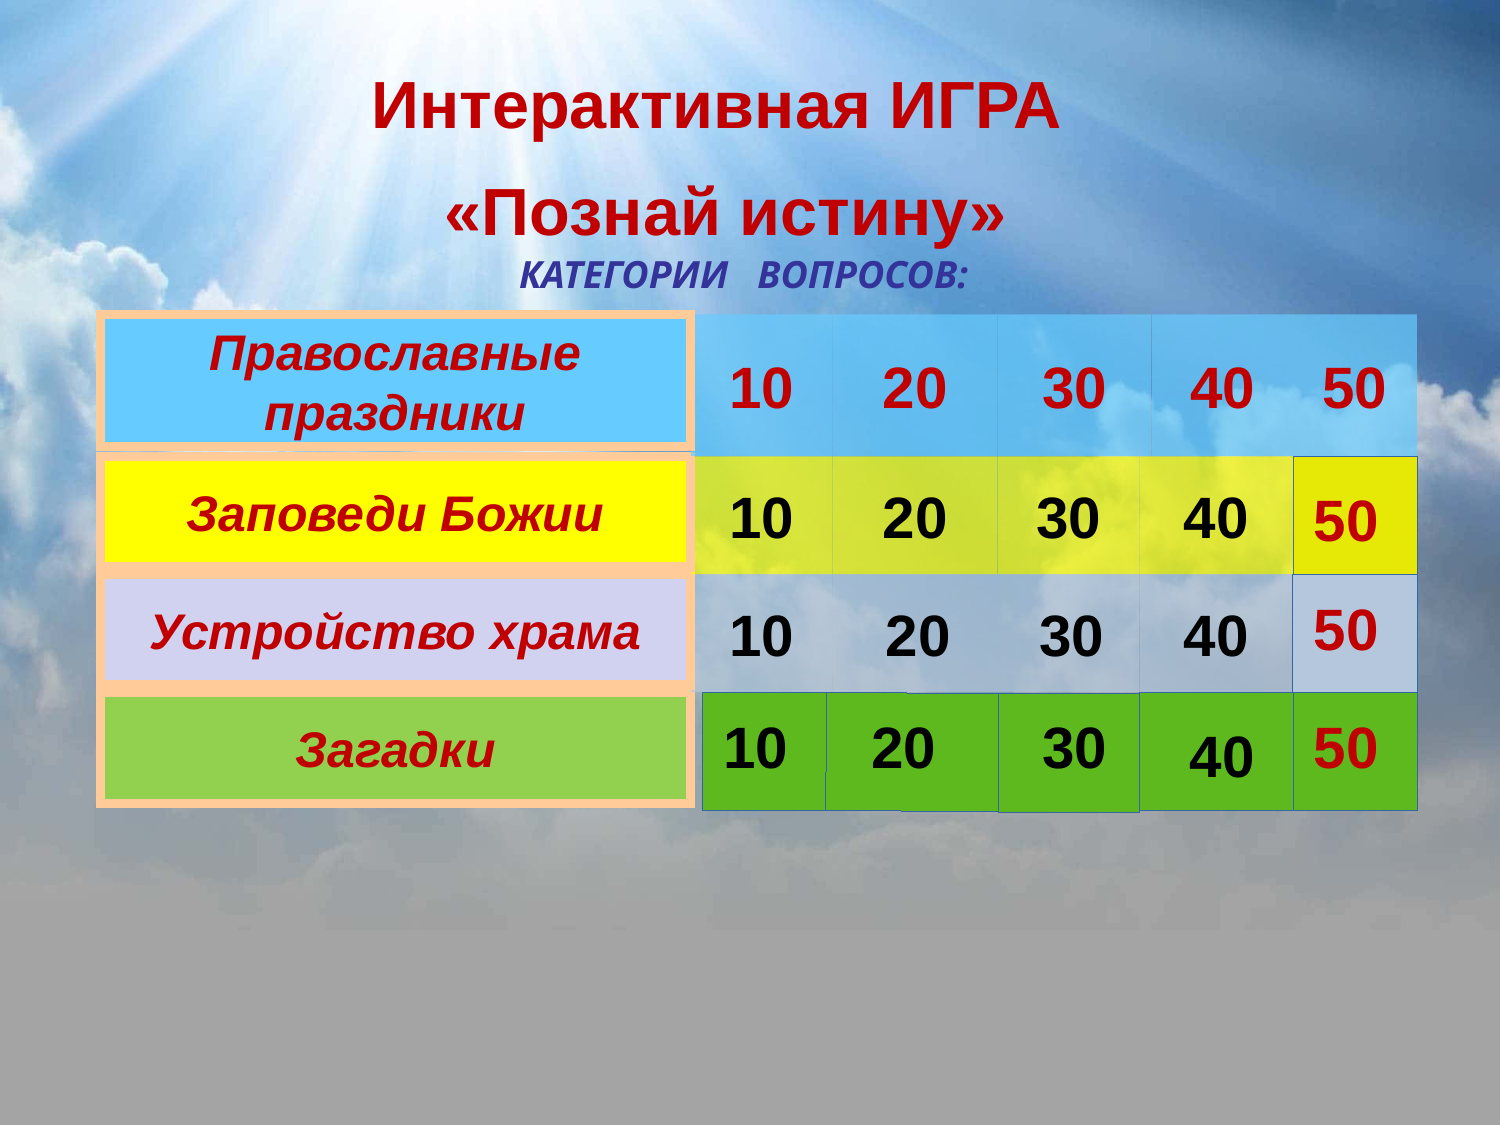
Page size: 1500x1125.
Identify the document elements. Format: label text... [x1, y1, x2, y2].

text_box 50 [1299, 708, 1394, 789]
text_box [702, 456, 1417, 812]
text_box 20 [833, 456, 998, 575]
text_box Православные праздники [100, 314, 691, 447]
picture [0, 0, 1500, 1125]
text_box Интерактивная ИГРА «Познай истину» [64, 54, 1388, 256]
text_box 50 [1299, 481, 1394, 561]
text_box 10 [690, 575, 833, 693]
text_box 30 [1027, 708, 1123, 789]
text_box 30 [998, 314, 1151, 456]
text_box 20 [833, 575, 1004, 693]
text_box 50 [1299, 590, 1394, 671]
text_box 20 [856, 708, 951, 789]
text_box 10 [708, 708, 804, 789]
text_box 40 [1151, 314, 1293, 456]
text_box 40 [1140, 456, 1294, 575]
text_box Заповеди Божии [100, 456, 691, 567]
text_box 40 [1140, 575, 1292, 692]
text_box 10 [690, 314, 833, 456]
text_box 40 [1175, 717, 1270, 798]
text_box КАТЕГОРИИ ВОПРОСОВ: [312, 243, 1175, 304]
text_box 20 [833, 314, 998, 456]
text_box 30 [1004, 575, 1140, 693]
text_box 30 [998, 456, 1140, 575]
text_box 50 [1293, 314, 1417, 456]
text_box Загадки [100, 692, 691, 804]
text_box Устройство храма [100, 574, 691, 686]
text_box 10 [690, 456, 833, 575]
